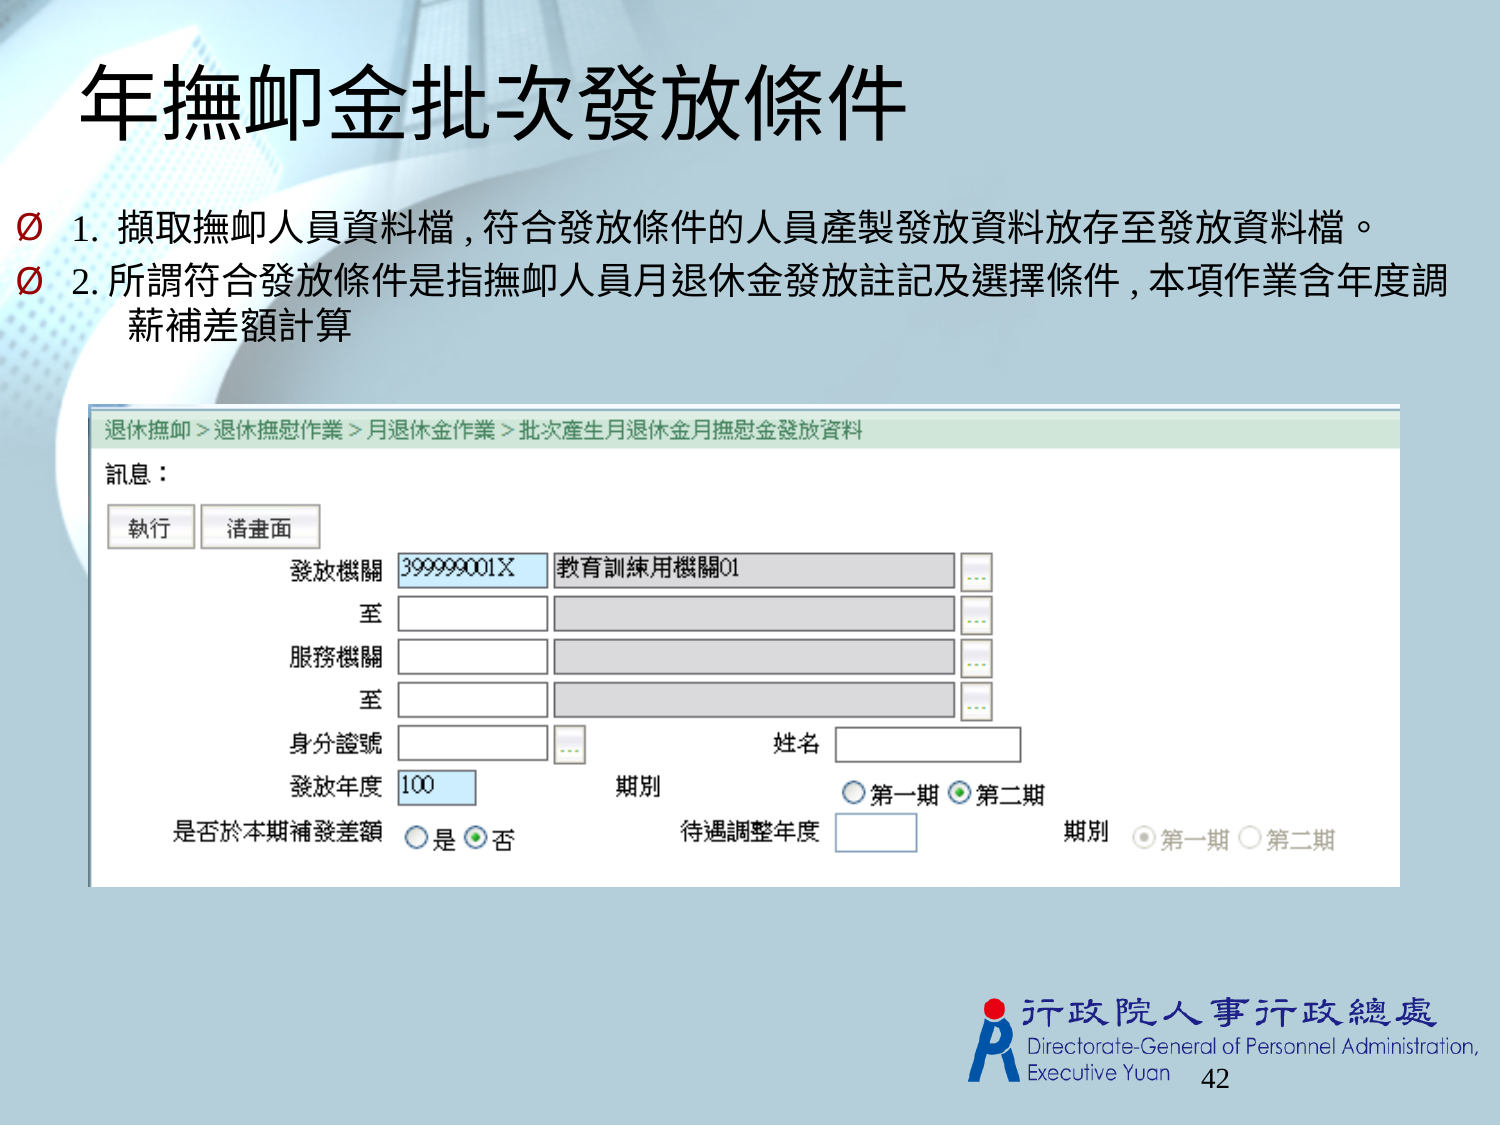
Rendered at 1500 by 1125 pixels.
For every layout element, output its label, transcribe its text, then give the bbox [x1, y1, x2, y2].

list 1. 擷取撫卹人員資料檔,符合發放條件的人員產製發放資料放存至發放資料檔。 2.所謂符合發放條件是指撫卹人員月退休金發放註記及選擇條件,本項作業含年度調薪補差額計算 [0, 196, 1496, 1094]
text_box [1185, 1058, 1499, 1125]
text_box 年撫卹金批次發放條件 [62, 54, 1500, 167]
